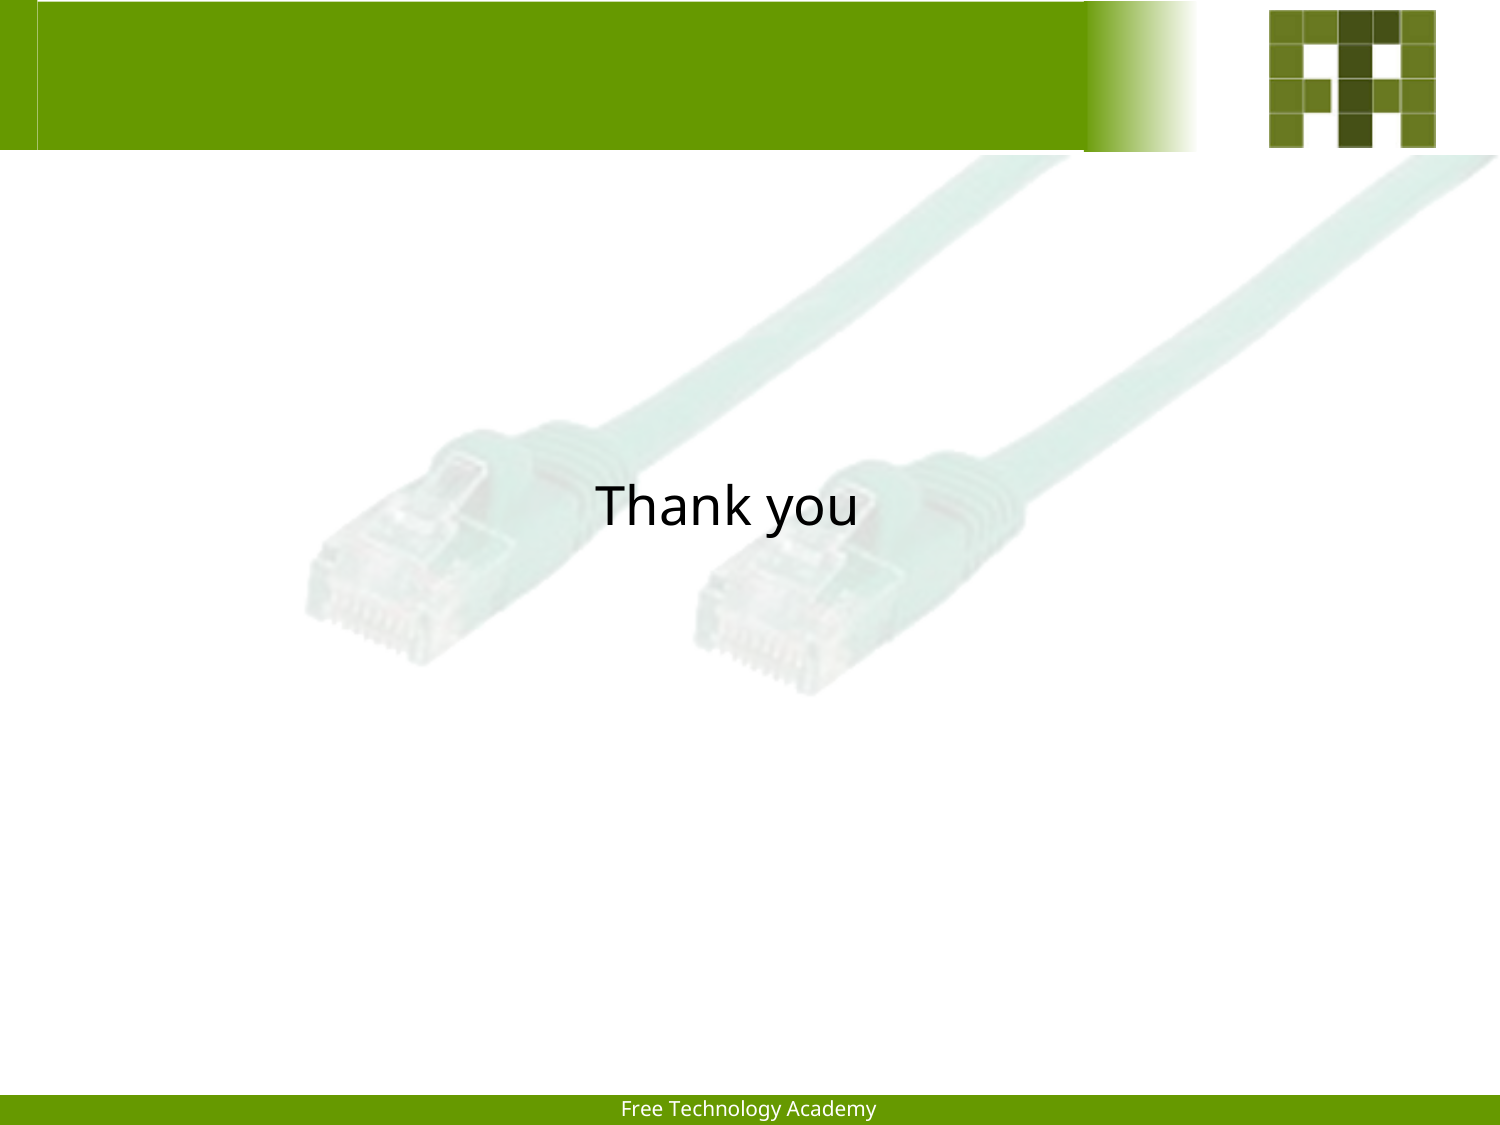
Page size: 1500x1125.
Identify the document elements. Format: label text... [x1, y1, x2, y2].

text_box Thank you [581, 463, 895, 544]
picture [1269, 10, 1436, 148]
